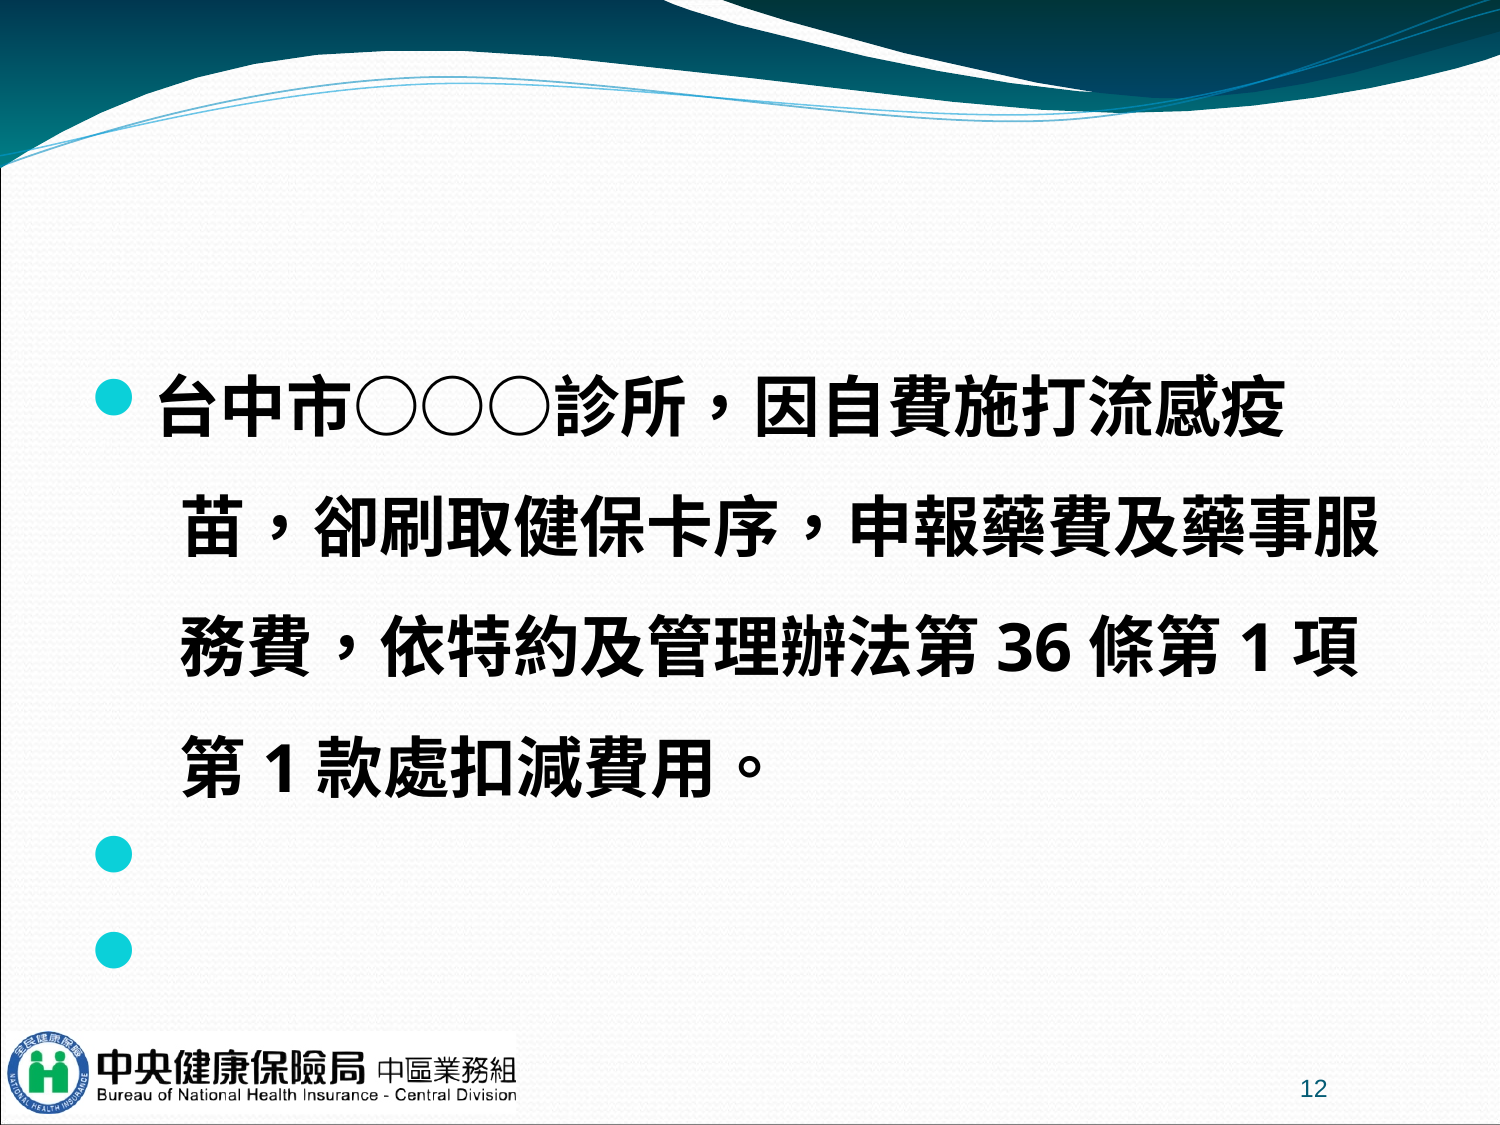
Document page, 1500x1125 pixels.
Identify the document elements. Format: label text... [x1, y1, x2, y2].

list 台中市○○○診所，因自費施打流感疫苗，卻刷取健保卡序，申報藥費及藥事服務費，依特約及管理辦法第36條第1項第1款處扣減費用。 [75, 317, 1426, 1000]
text_box [1299, 1042, 1426, 1103]
